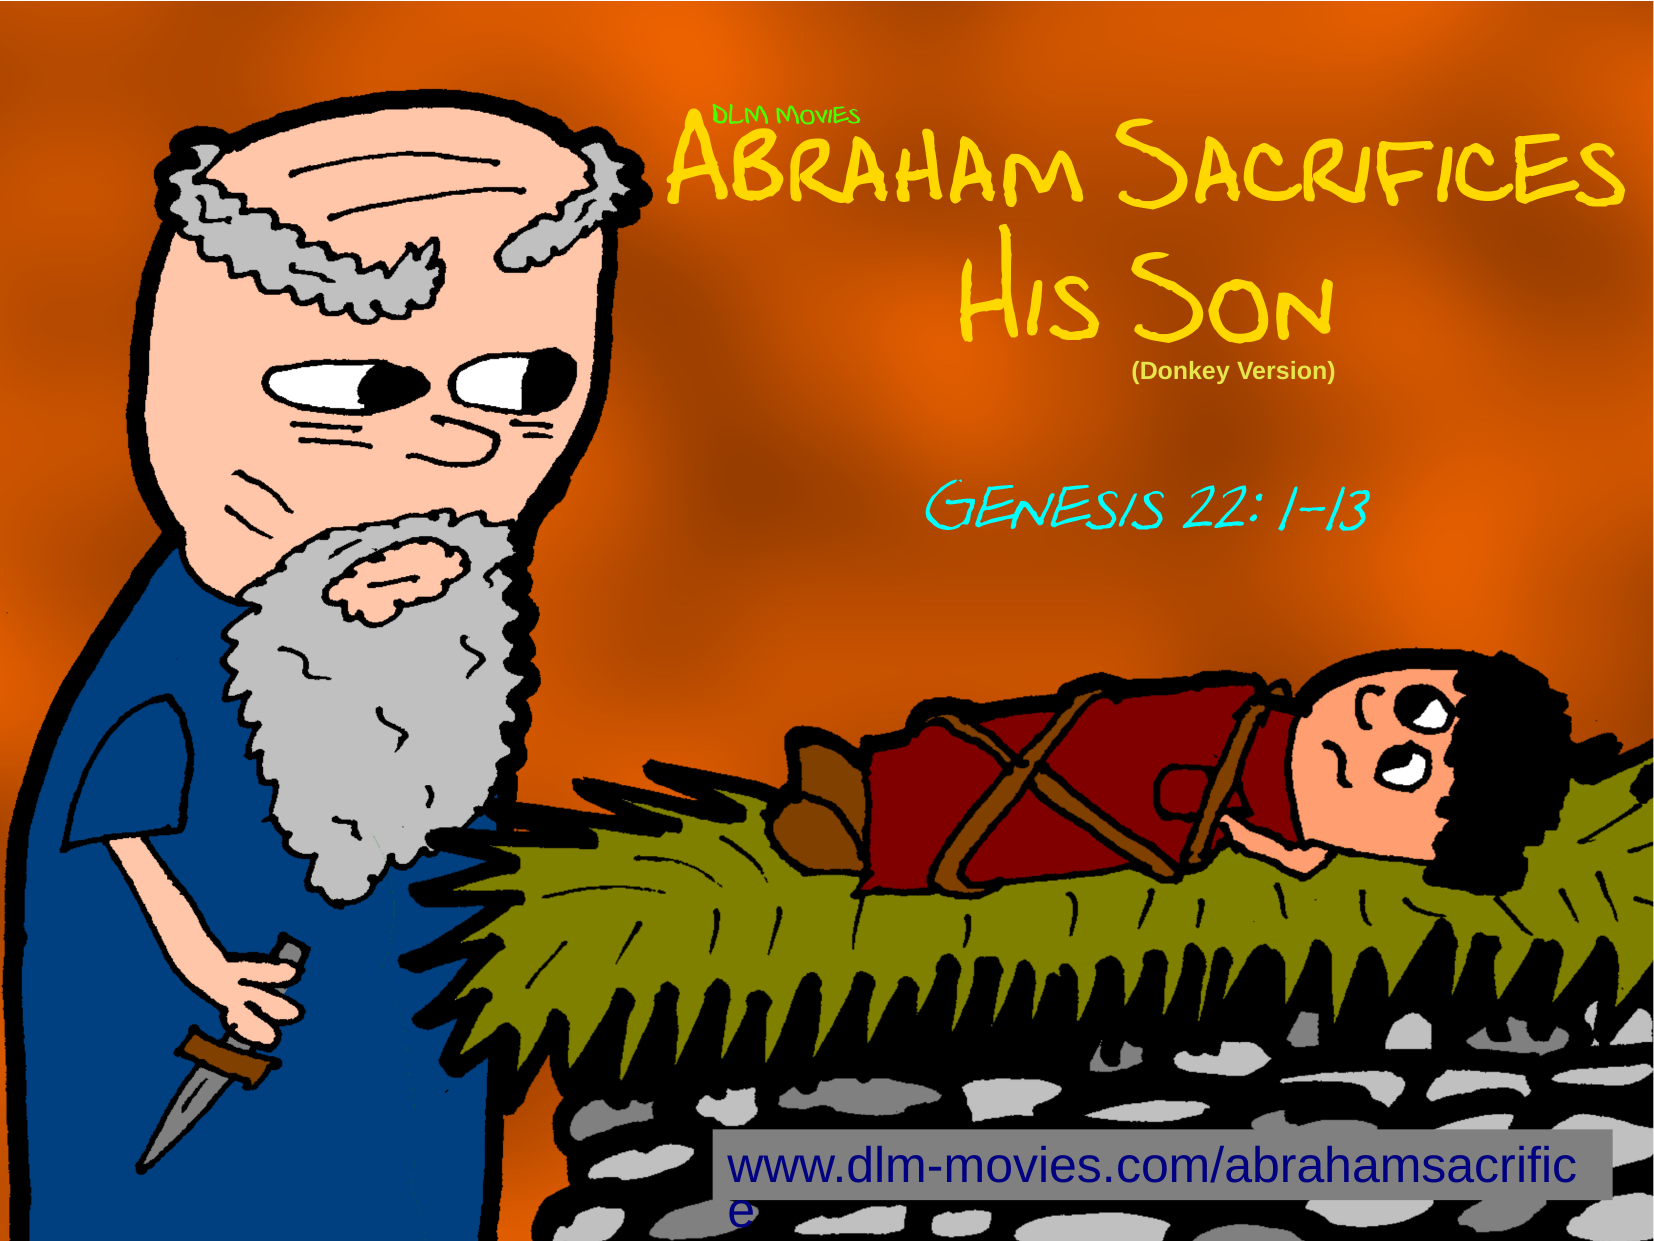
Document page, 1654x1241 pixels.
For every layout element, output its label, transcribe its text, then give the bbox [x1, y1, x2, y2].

text_box www.dlm-movies.com/abrahamsacrifice [712, 1129, 1613, 1201]
text_box (Donkey Version) [1116, 349, 1351, 393]
picture [0, 1, 1654, 1241]
